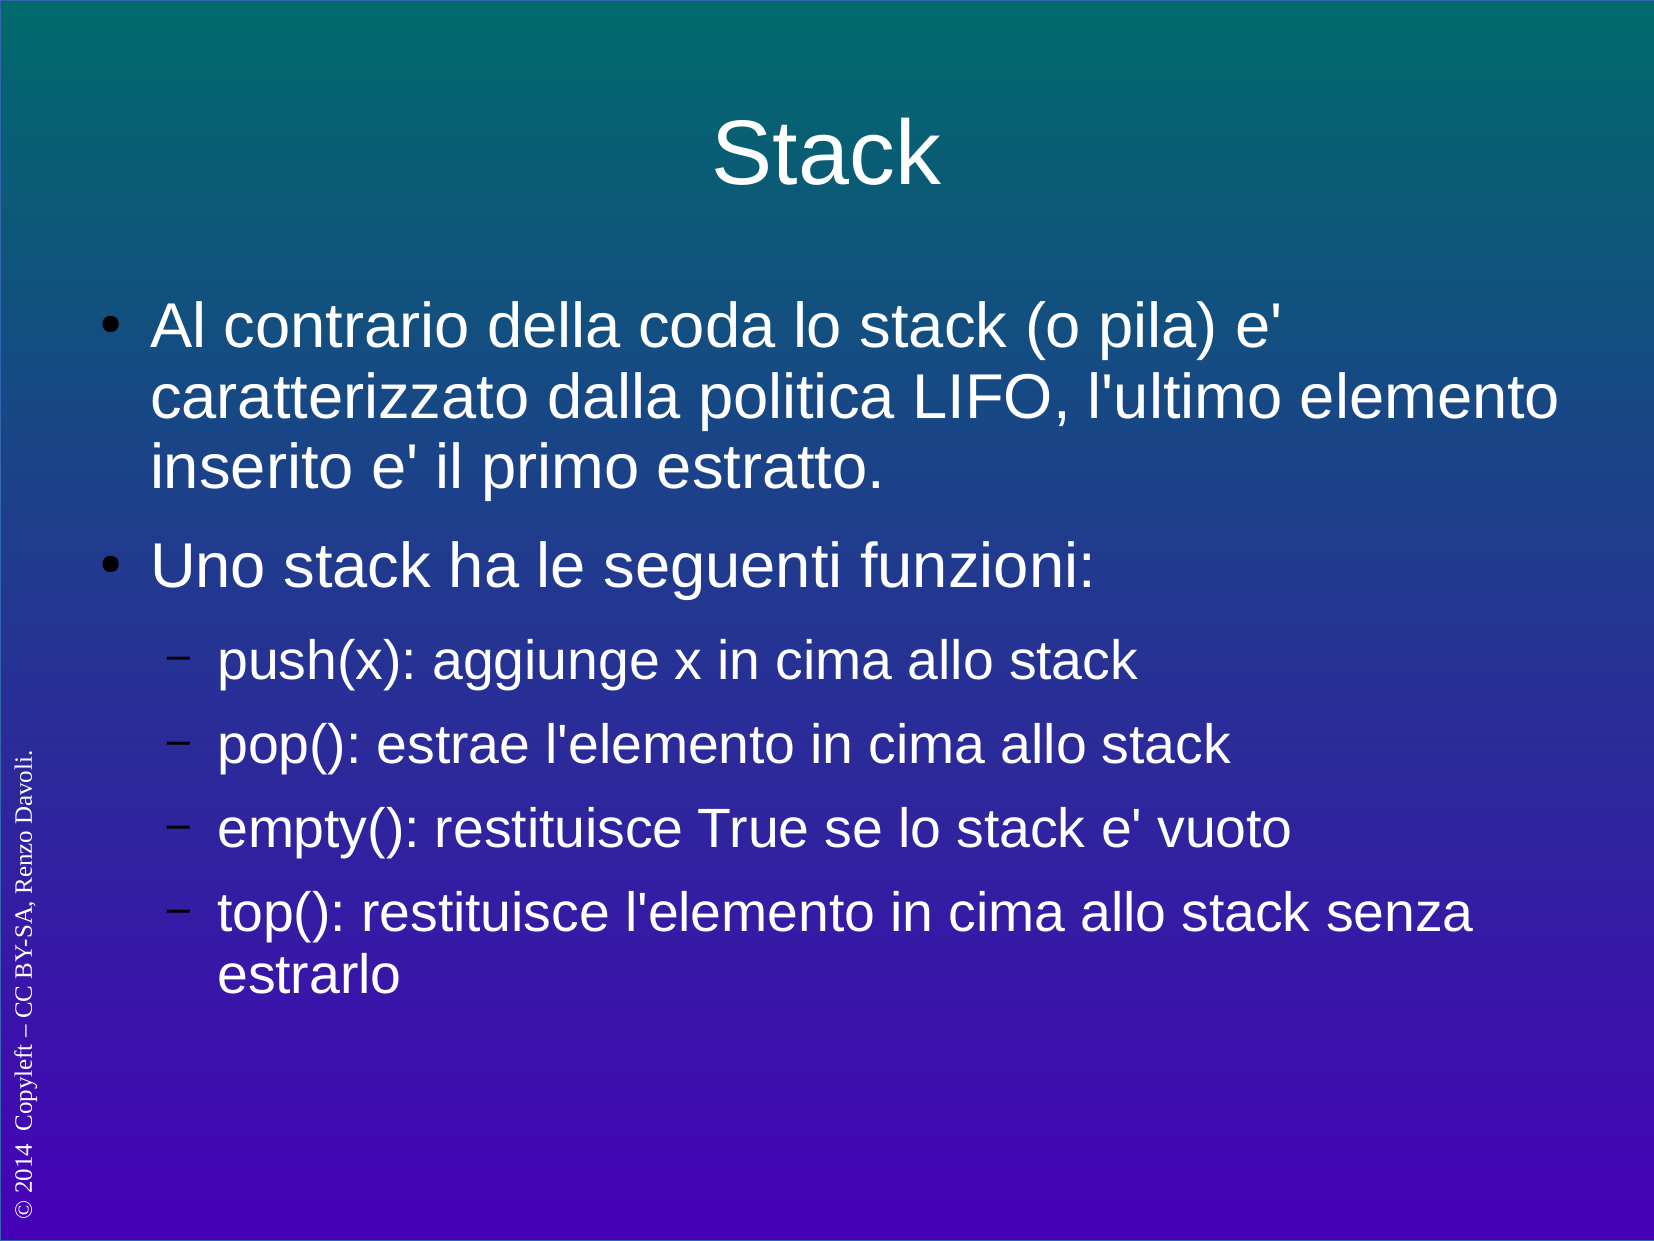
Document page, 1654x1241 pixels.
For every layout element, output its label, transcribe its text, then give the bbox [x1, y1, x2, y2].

list Al contrario della coda lo stack (o pila) e' caratterizzato dalla politica LIFO, l'ultimo elemento inserito e' il primo estratto. Uno stack ha le seguenti funzioni: push(x): aggiunge x in cima allo stack pop(): estrae l'elemento in cima allo stack empty(): restituisce True se lo stack e' vuoto top(): restituisce l'elemento in cima allo stack senza estrarlo [82, 290, 1571, 1010]
title Stack [82, 49, 1571, 257]
